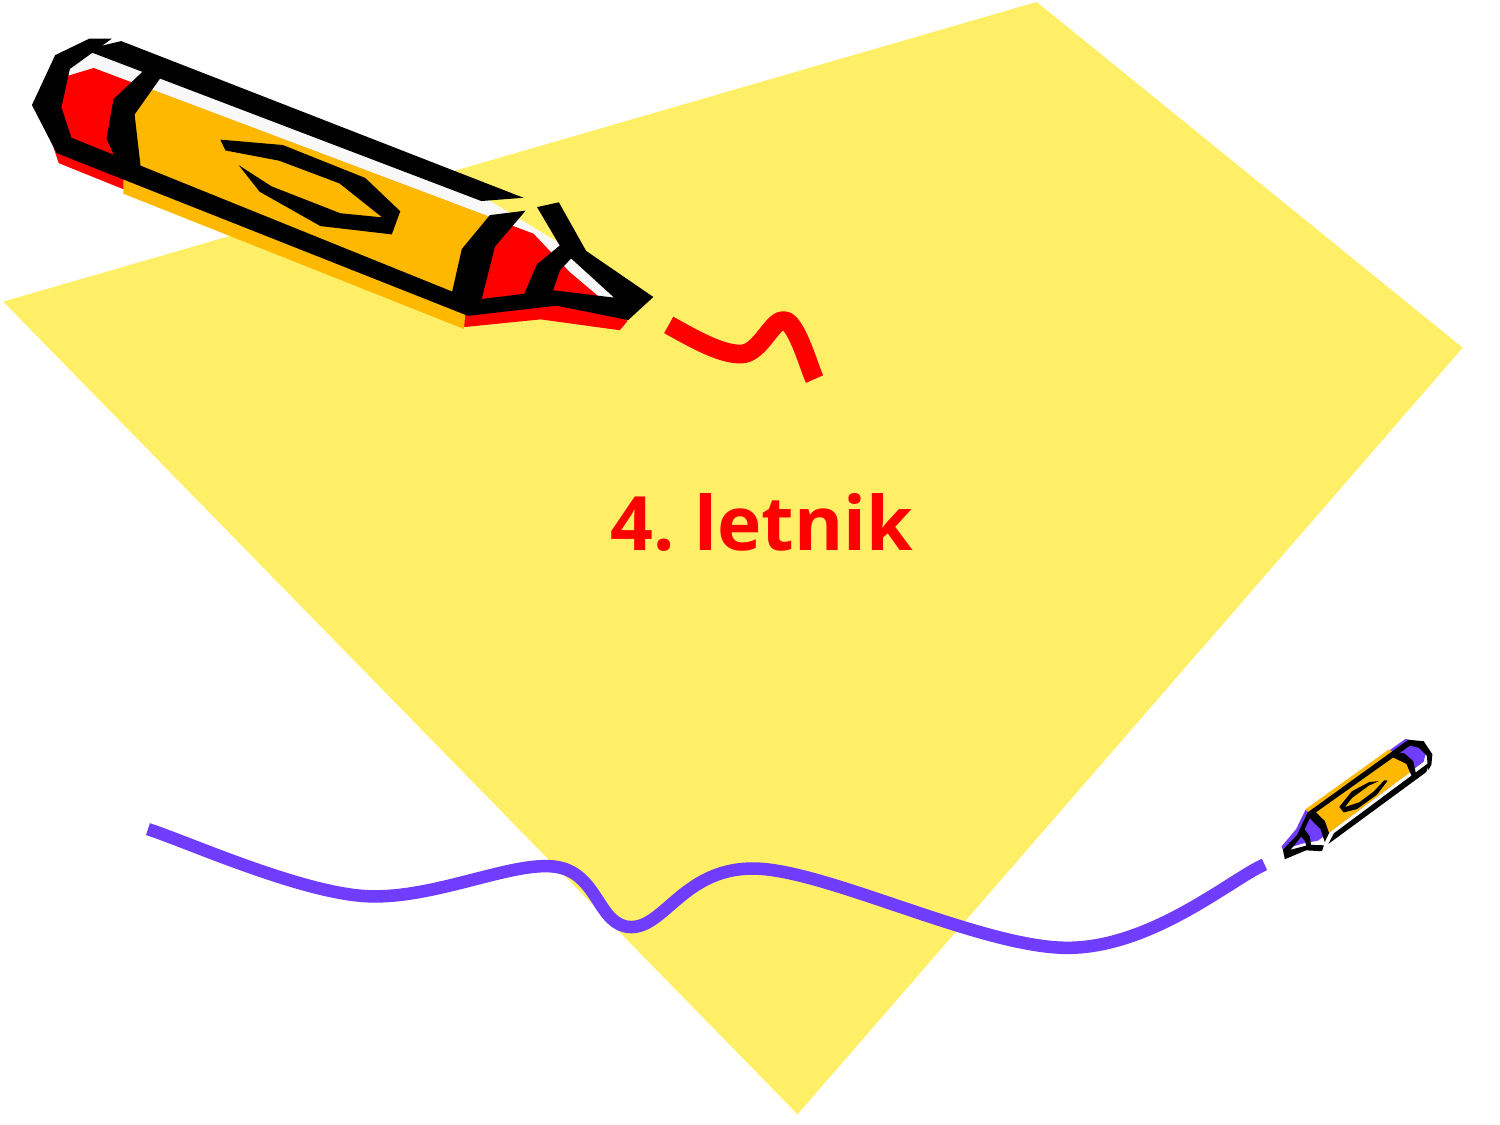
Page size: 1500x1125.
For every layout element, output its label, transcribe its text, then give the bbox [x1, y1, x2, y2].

text_box 4. letnik [289, 467, 1235, 763]
